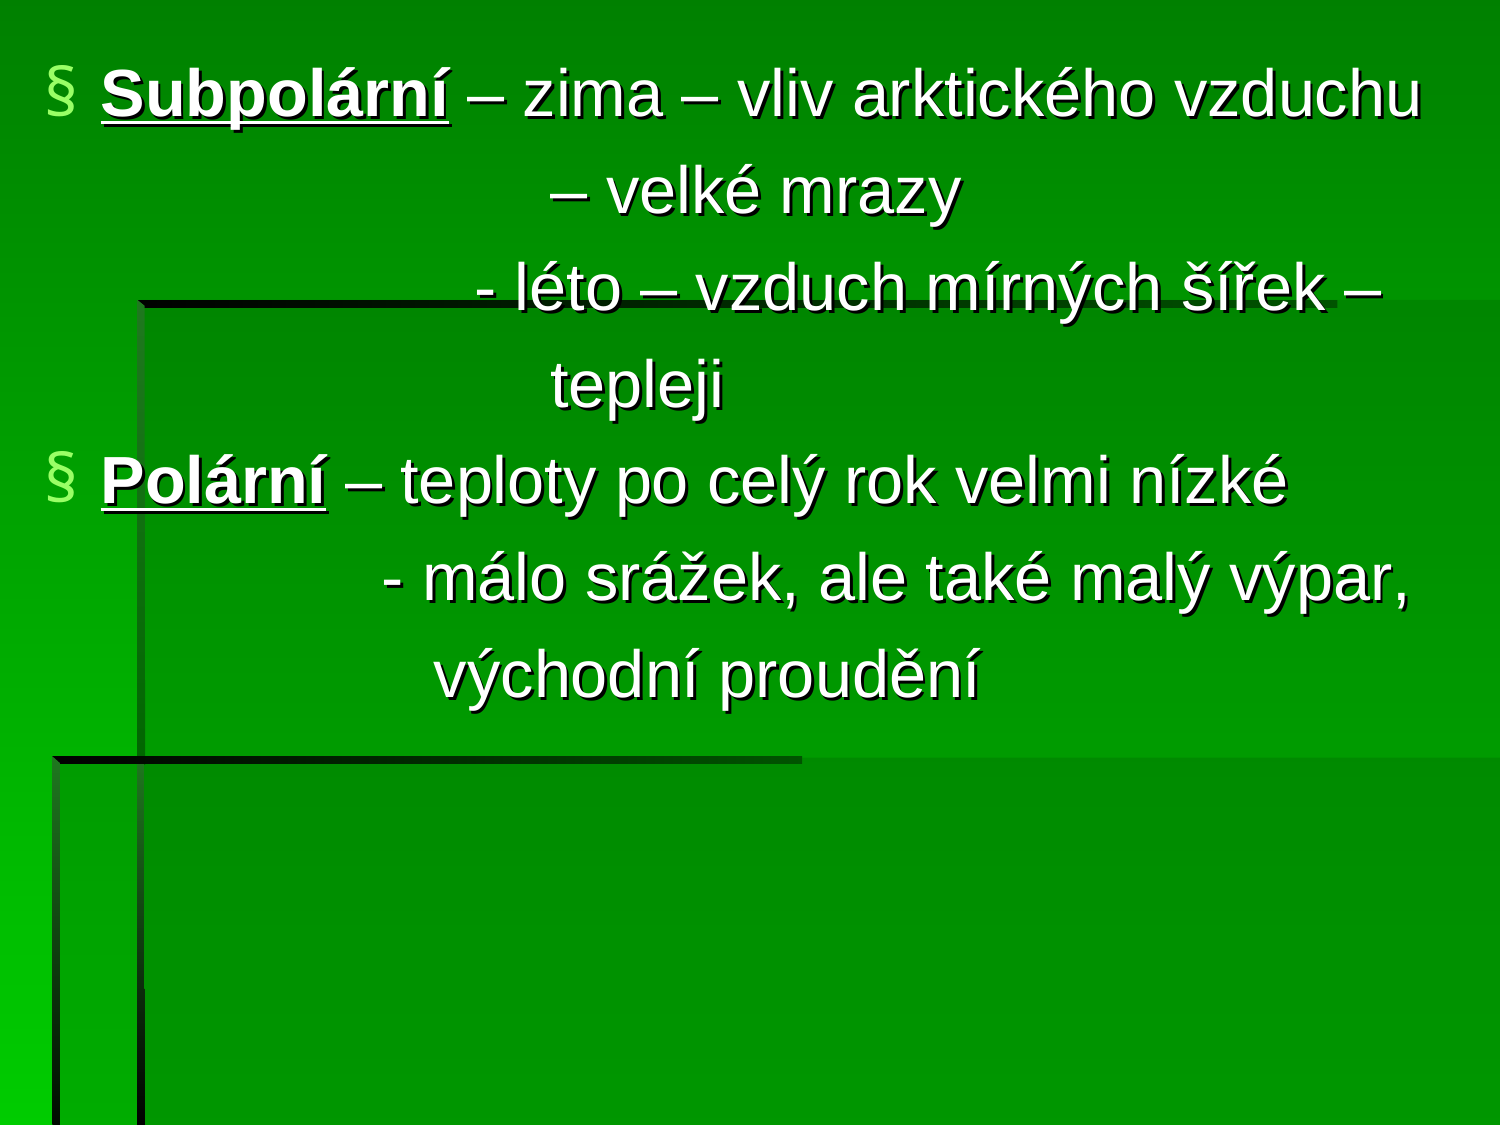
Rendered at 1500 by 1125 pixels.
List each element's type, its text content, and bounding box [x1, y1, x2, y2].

list Subpolární – zima – vliv arktického vzduchu – velké mrazy - léto – vzduch mírných šířek – tepleji Polární – teploty po celý rok velmi nízké - málo srážek, ale také malý výpar, východní proudění [29, 42, 1452, 1125]
